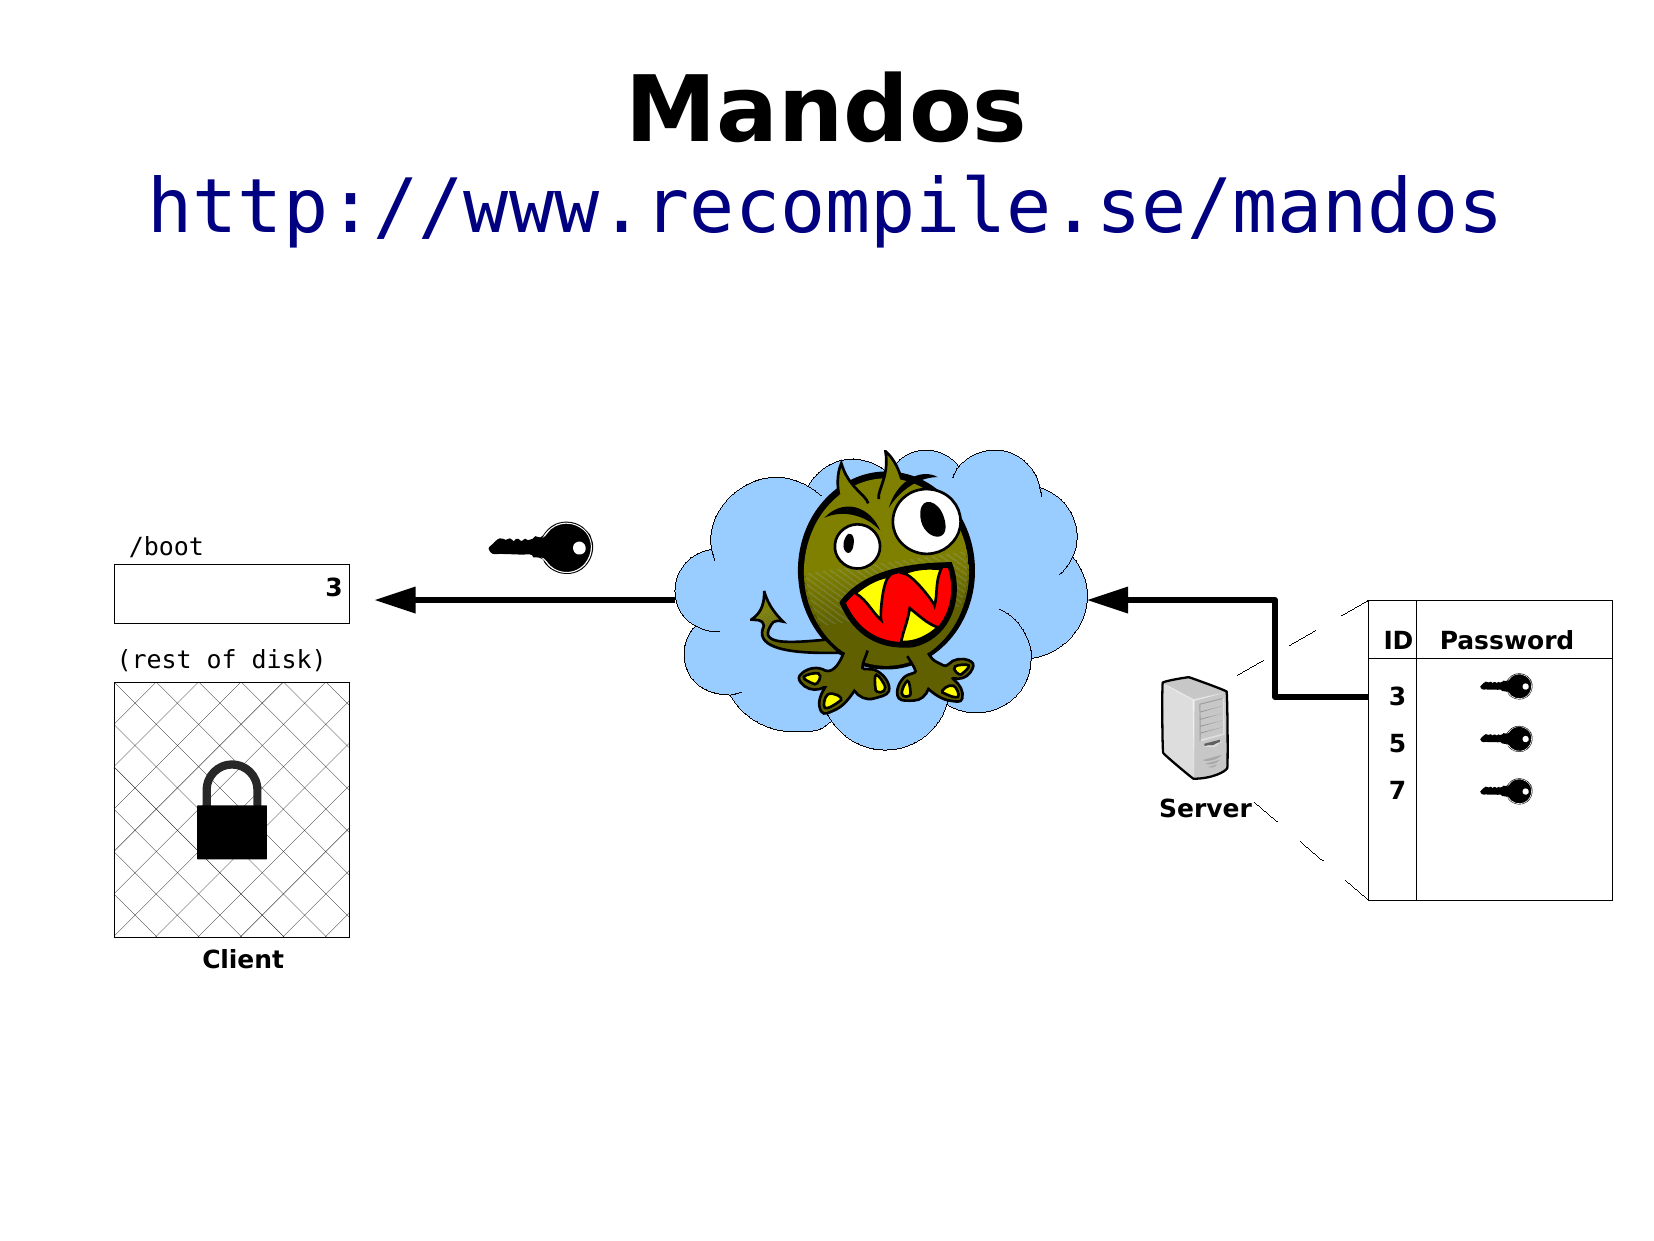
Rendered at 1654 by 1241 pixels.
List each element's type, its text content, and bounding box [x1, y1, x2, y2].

text_box Password [1425, 618, 1605, 663]
picture [170, 748, 294, 872]
text_box 3 [310, 565, 376, 610]
text_box [114, 564, 350, 624]
picture [1462, 663, 1555, 713]
text_box [674, 483, 943, 751]
text_box [114, 696, 350, 938]
text_box (rest of disk) [101, 637, 376, 696]
text_box Server [1144, 786, 1360, 831]
picture [1142, 657, 1247, 806]
text_box [1369, 600, 1613, 901]
text_box 3 [1374, 675, 1439, 720]
text_box ID [1368, 618, 1425, 663]
title Mandos http://www.recompile.se/mandos [82, 49, 1571, 257]
text_box /boot [114, 525, 294, 570]
picture [1462, 768, 1555, 818]
picture [453, 502, 638, 597]
text_box 7 [1374, 768, 1439, 813]
picture [1462, 716, 1555, 766]
text_box Client [187, 937, 300, 982]
text_box [976, 450, 1088, 713]
text_box 5 [1374, 721, 1439, 766]
picture [750, 450, 976, 715]
